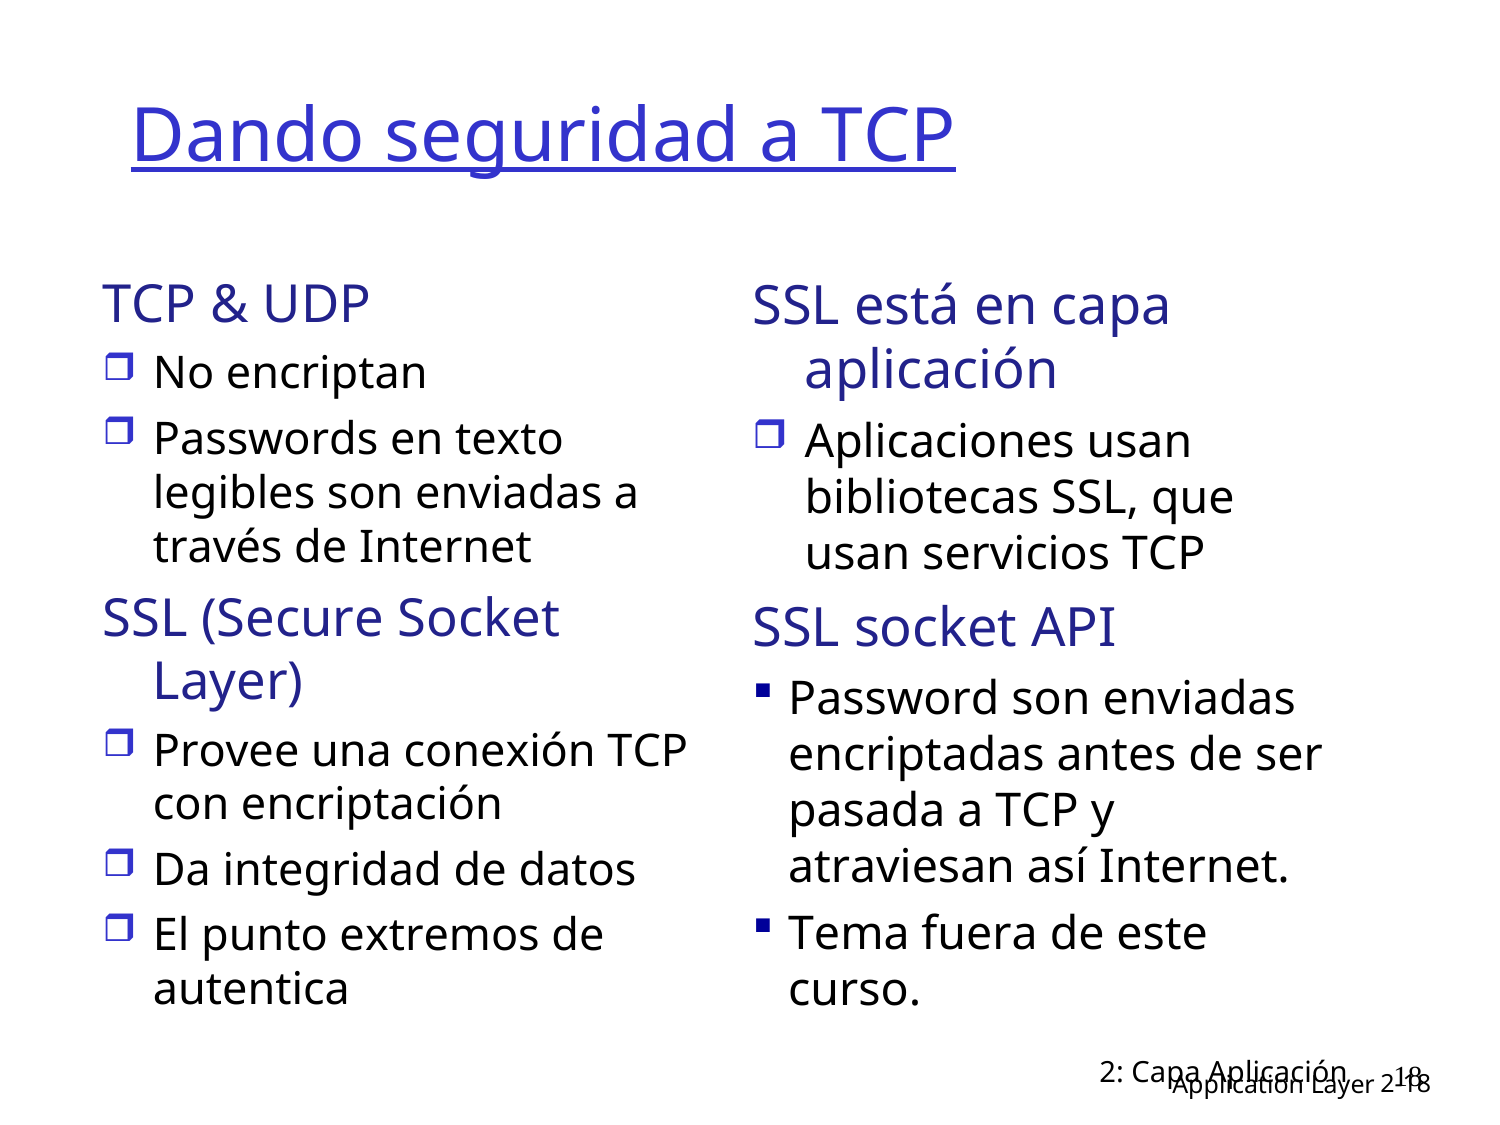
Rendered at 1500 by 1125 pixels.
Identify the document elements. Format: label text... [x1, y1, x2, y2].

text_box Application Layer [914, 1060, 1390, 1109]
list SSL está en capa aplicación Aplicaciones usan bibliotecas SSL, que usan servicios TCP SSL socket API Password son enviadas encriptadas antes de ser pasada a TCP y atraviesan así Internet. Tema fuera de este curso. [737, 262, 1363, 1026]
title Dando seguridad a TCP [87, 37, 1363, 225]
list TCP & UDP No encriptan Passwords en texto legibles son enviadas a través de Internet SSL (Secure Socket Layer) Provee una conexión TCP con encriptación Da integridad de datos El punto extremos de autentica [87, 262, 713, 1026]
text_box 2-<number> [1365, 1060, 1477, 1106]
